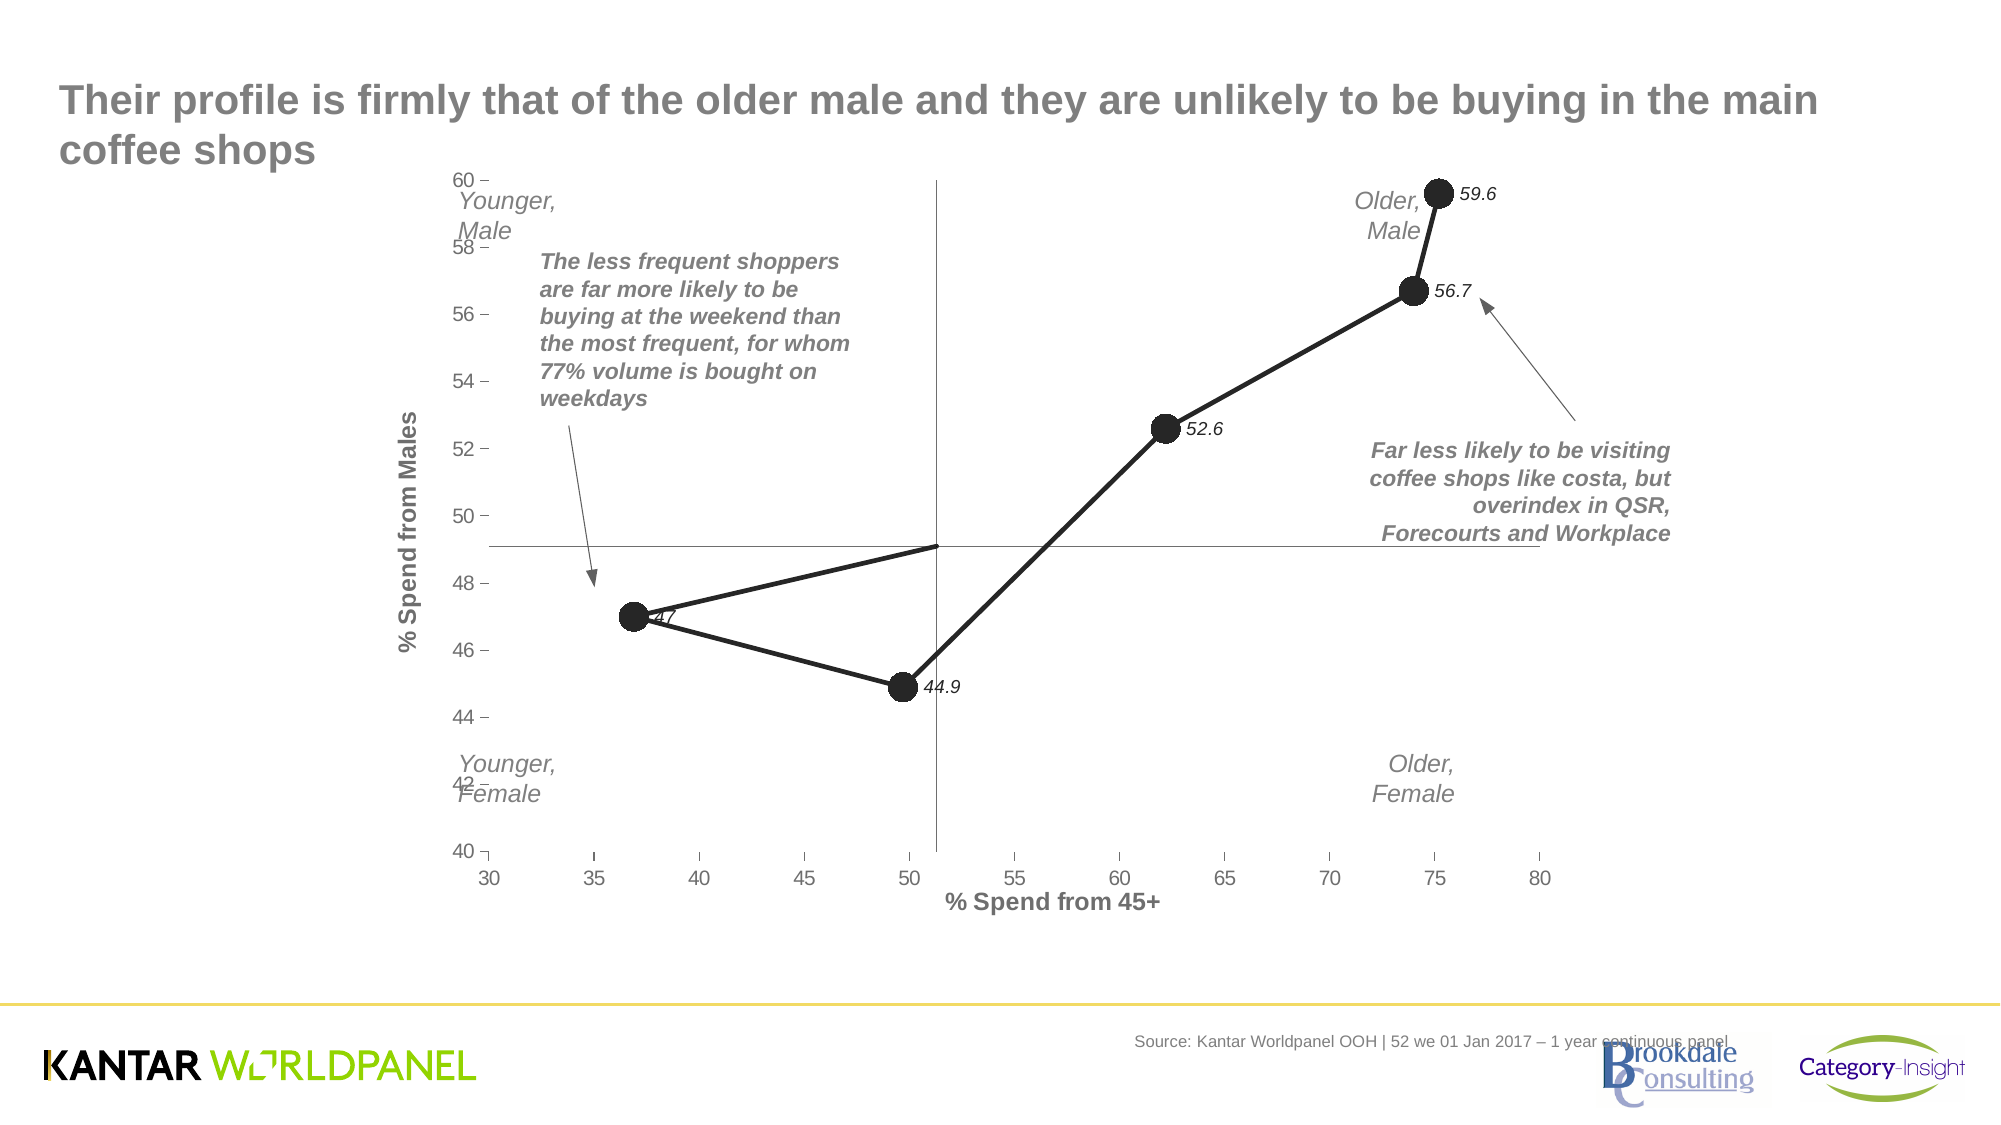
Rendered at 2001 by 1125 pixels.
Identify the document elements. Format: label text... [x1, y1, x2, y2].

text_box Younger, Female [446, 734, 625, 820]
text_box The less frequent shoppers are far more likely to be buying at the weekend than the most frequent, for whom 77% volume is bought on weekdays [528, 232, 874, 424]
text_box Older, Female [1352, 734, 1532, 820]
text_box Source: Kantar Worldpanel OOH | 52 we 01 Jan 2017 – 1 year continuous panel [1119, 1023, 1770, 1054]
text_box Far less likely to be visiting coffee shops like costa, but overindex in QSR, Forecourts and Workplace [1357, 422, 1704, 558]
chart [359, 152, 1576, 973]
text_box Older, Male [1342, 171, 1522, 256]
text_box Younger, Male [446, 171, 625, 256]
title Their profile is firmly that of the older male and they are unlikely to be buying in the main coffee shops [58, 72, 1941, 141]
